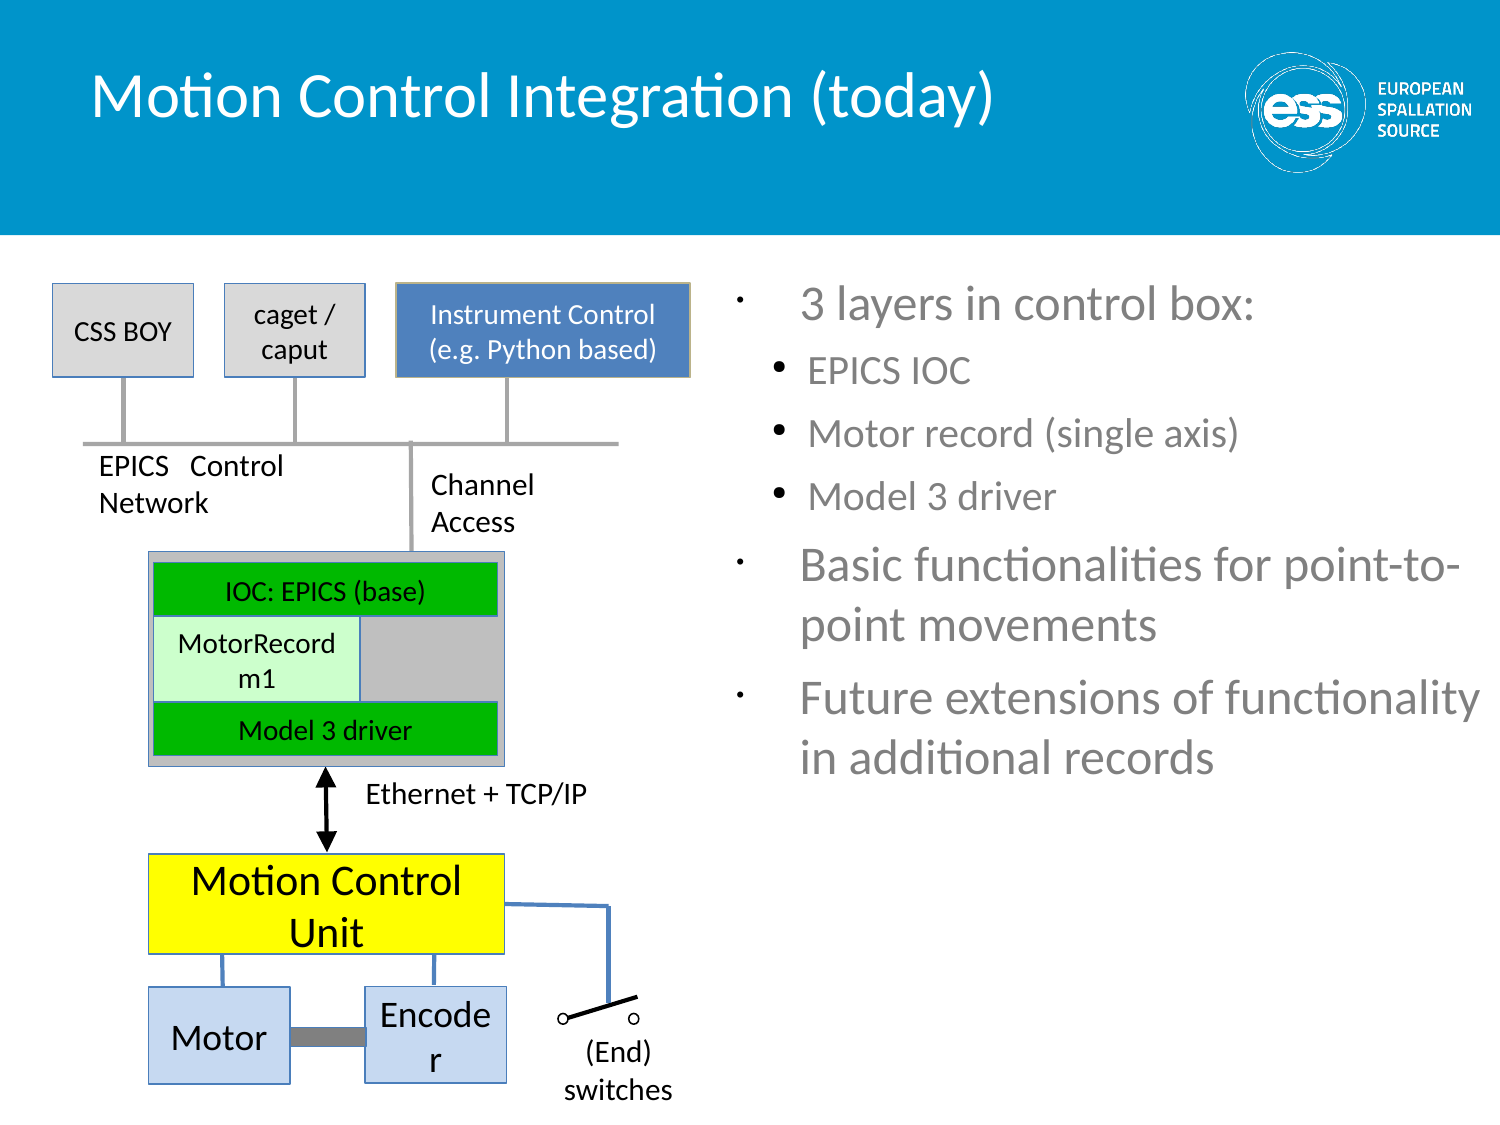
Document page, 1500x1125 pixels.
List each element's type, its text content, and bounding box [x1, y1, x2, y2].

text_box Channel Access [416, 456, 609, 547]
picture [1436, 104, 1444, 115]
title Motion Control Integration (today) [75, 45, 1247, 248]
text_box IOC: EPICS (base) [153, 562, 498, 617]
text_box Model 3 driver [153, 702, 498, 756]
picture [1398, 109, 1406, 115]
picture [1422, 125, 1428, 134]
text_box 3 layers in control box: EPICS IOC Motor record (single axis) Model 3 driver Basic functionalities for point-to-point movements Future extensions of functionality in additional records [719, 261, 1500, 1078]
text_box caget / caput [224, 283, 366, 377]
picture [1454, 83, 1458, 94]
picture [1400, 83, 1407, 94]
text_box Motion Control Unit [148, 853, 505, 955]
picture [1264, 94, 1342, 127]
text_box Encoder [364, 986, 507, 1083]
text_box [148, 551, 505, 767]
picture [1423, 83, 1430, 94]
text_box Ethernet + TCP/IP [345, 766, 615, 819]
text_box CSS BOY [52, 283, 194, 377]
text_box EPICS Control Network [84, 437, 378, 528]
text_box [628, 1013, 639, 1025]
picture [1389, 104, 1393, 115]
text_box [290, 1027, 367, 1047]
text_box MotorRecord m1 [153, 616, 360, 702]
text_box (End) switches [527, 1024, 710, 1114]
picture [1409, 104, 1415, 115]
picture [1418, 104, 1423, 115]
picture [1379, 83, 1385, 94]
picture [1432, 125, 1438, 136]
picture [1443, 86, 1450, 93]
text_box Motor [148, 987, 290, 1084]
text_box Instrument Control (e.g. Python based) [396, 283, 691, 378]
text_box [557, 1013, 569, 1025]
